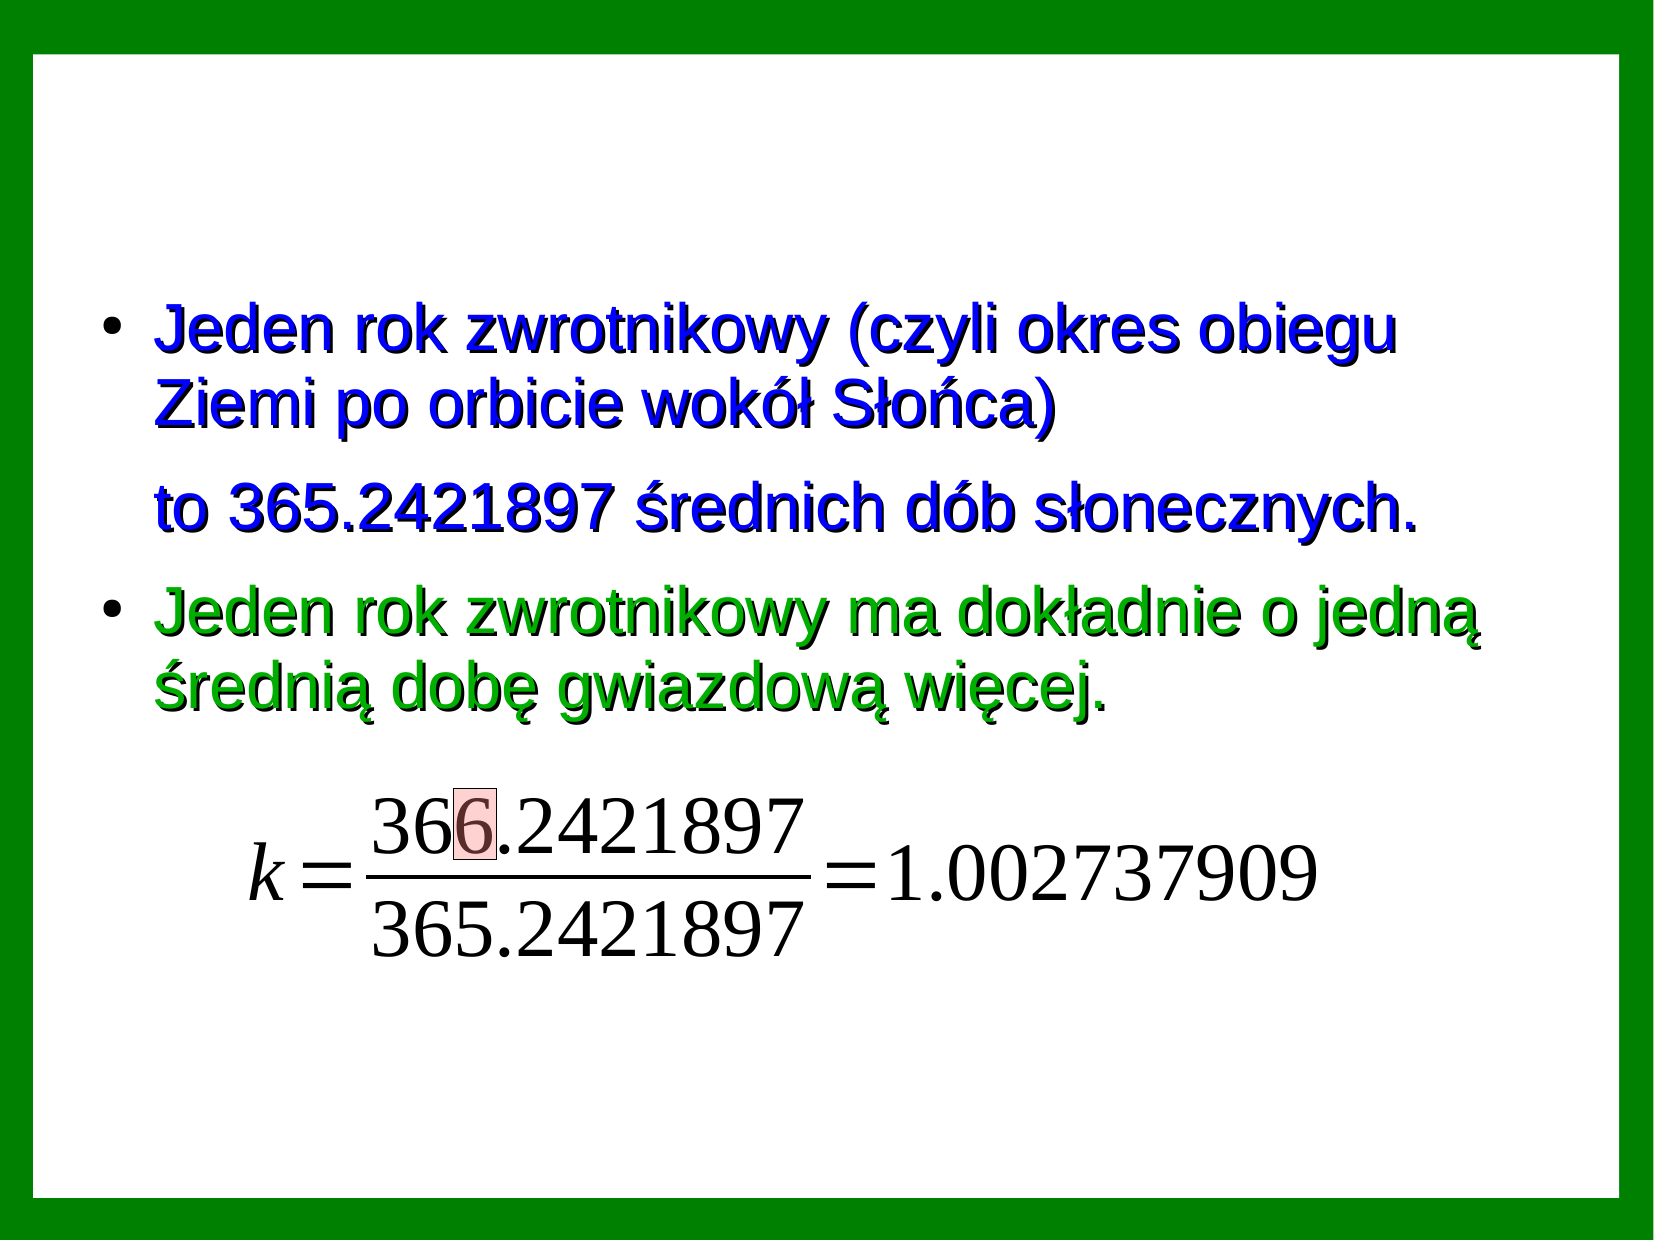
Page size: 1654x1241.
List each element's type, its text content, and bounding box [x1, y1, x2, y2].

text_box [33, 54, 1620, 1198]
title [82, 49, 1571, 257]
chart [237, 778, 1329, 976]
list Jeden rok zwrotnikowy (czyli okres obiegu Ziemi po orbicie wokół Słońca) to 365.2421897 średnich dób słonecznych. Jeden rok zwrotnikowy ma dokładnie o jedną średnią dobę gwiazdową więcej. [82, 290, 1571, 724]
